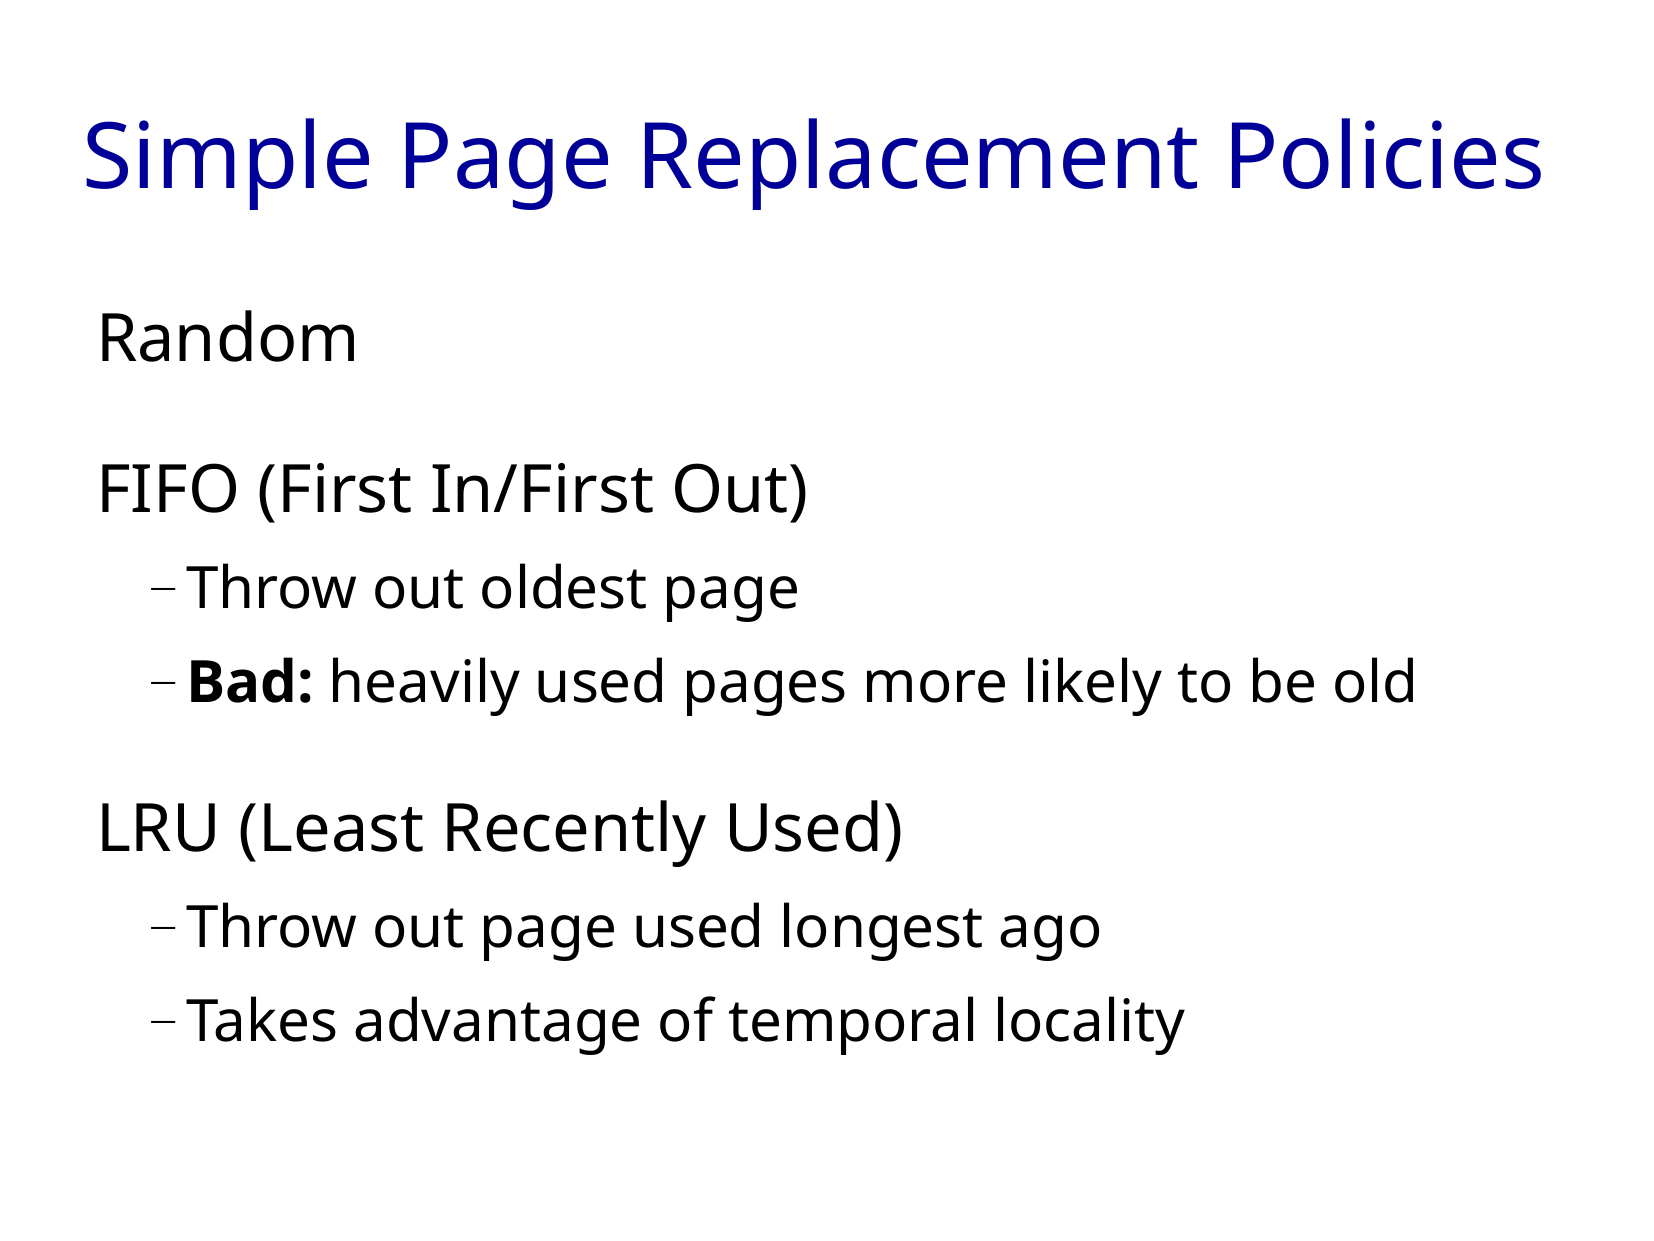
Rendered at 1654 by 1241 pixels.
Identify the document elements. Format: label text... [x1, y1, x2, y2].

title Simple Page Replacement Policies [82, 49, 1571, 257]
list Random FIFO (First In/First Out) Throw out oldest page Bad: heavily used pages more likely to be old LRU (Least Recently Used) Throw out page used longest ago Takes advantage of temporal locality [60, 290, 1571, 1096]
